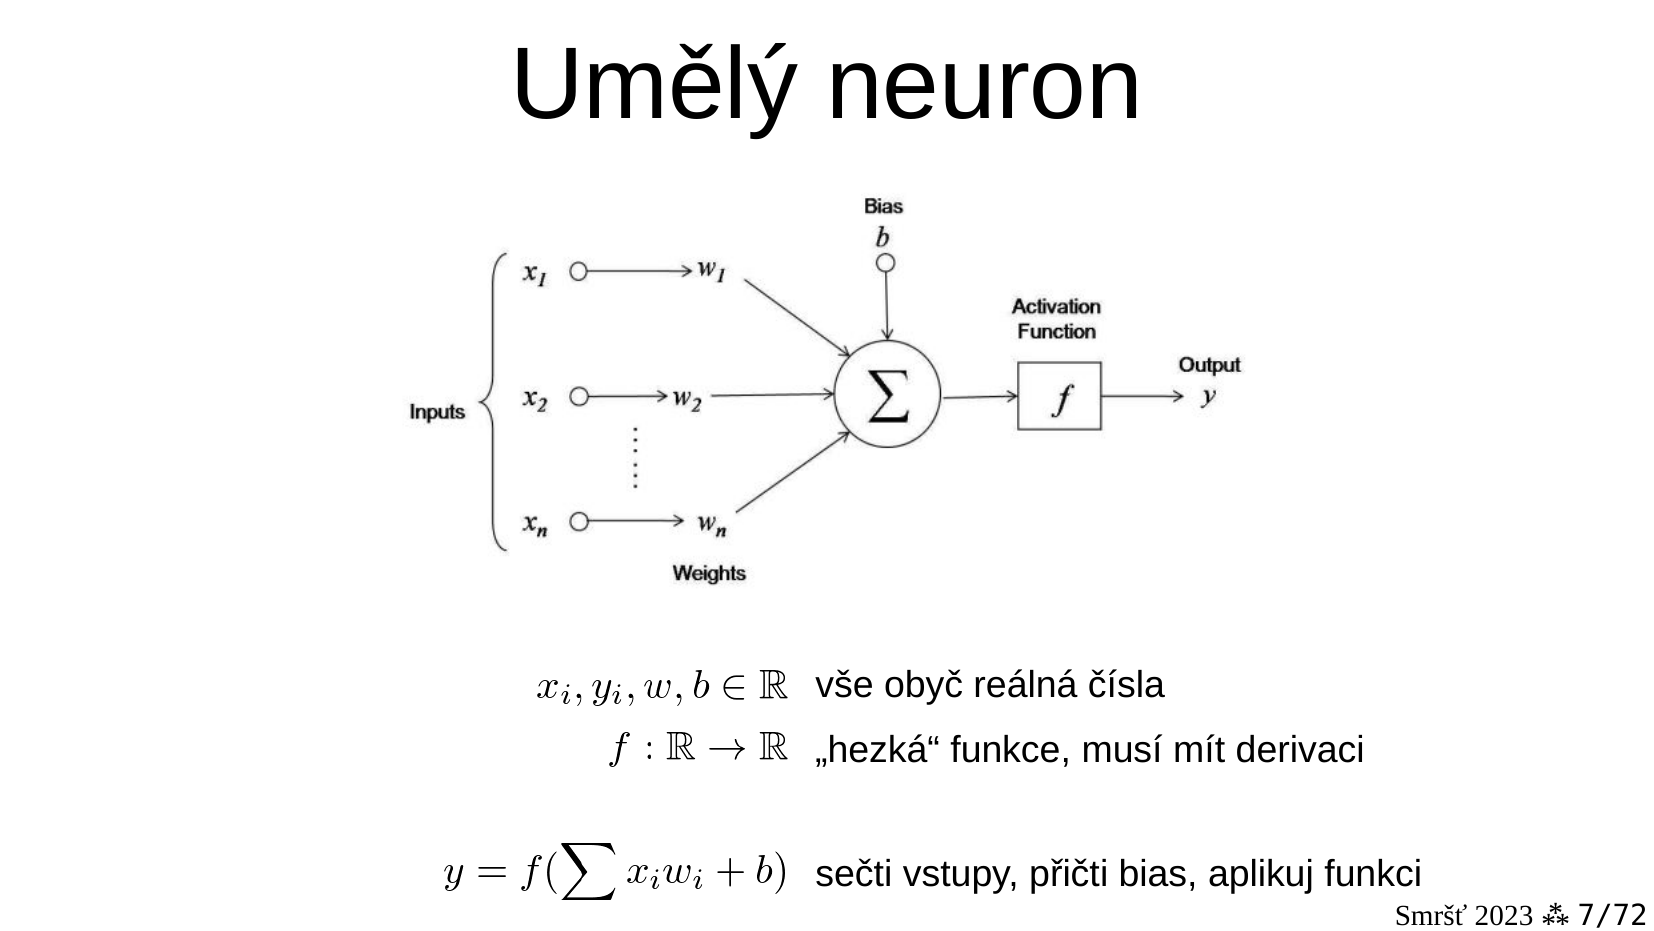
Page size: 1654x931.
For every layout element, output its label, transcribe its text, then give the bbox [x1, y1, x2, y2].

text_box „hezká“ funkce, musí mít derivaci [800, 720, 1538, 820]
picture [392, 161, 1260, 603]
title Umělý neuron [82, 26, 1571, 141]
text_box sečti vstupy, přičti bias, aplikuj funkci [800, 844, 1438, 902]
text_box vše obyč reálná čísla [800, 655, 1180, 713]
picture [444, 670, 788, 901]
